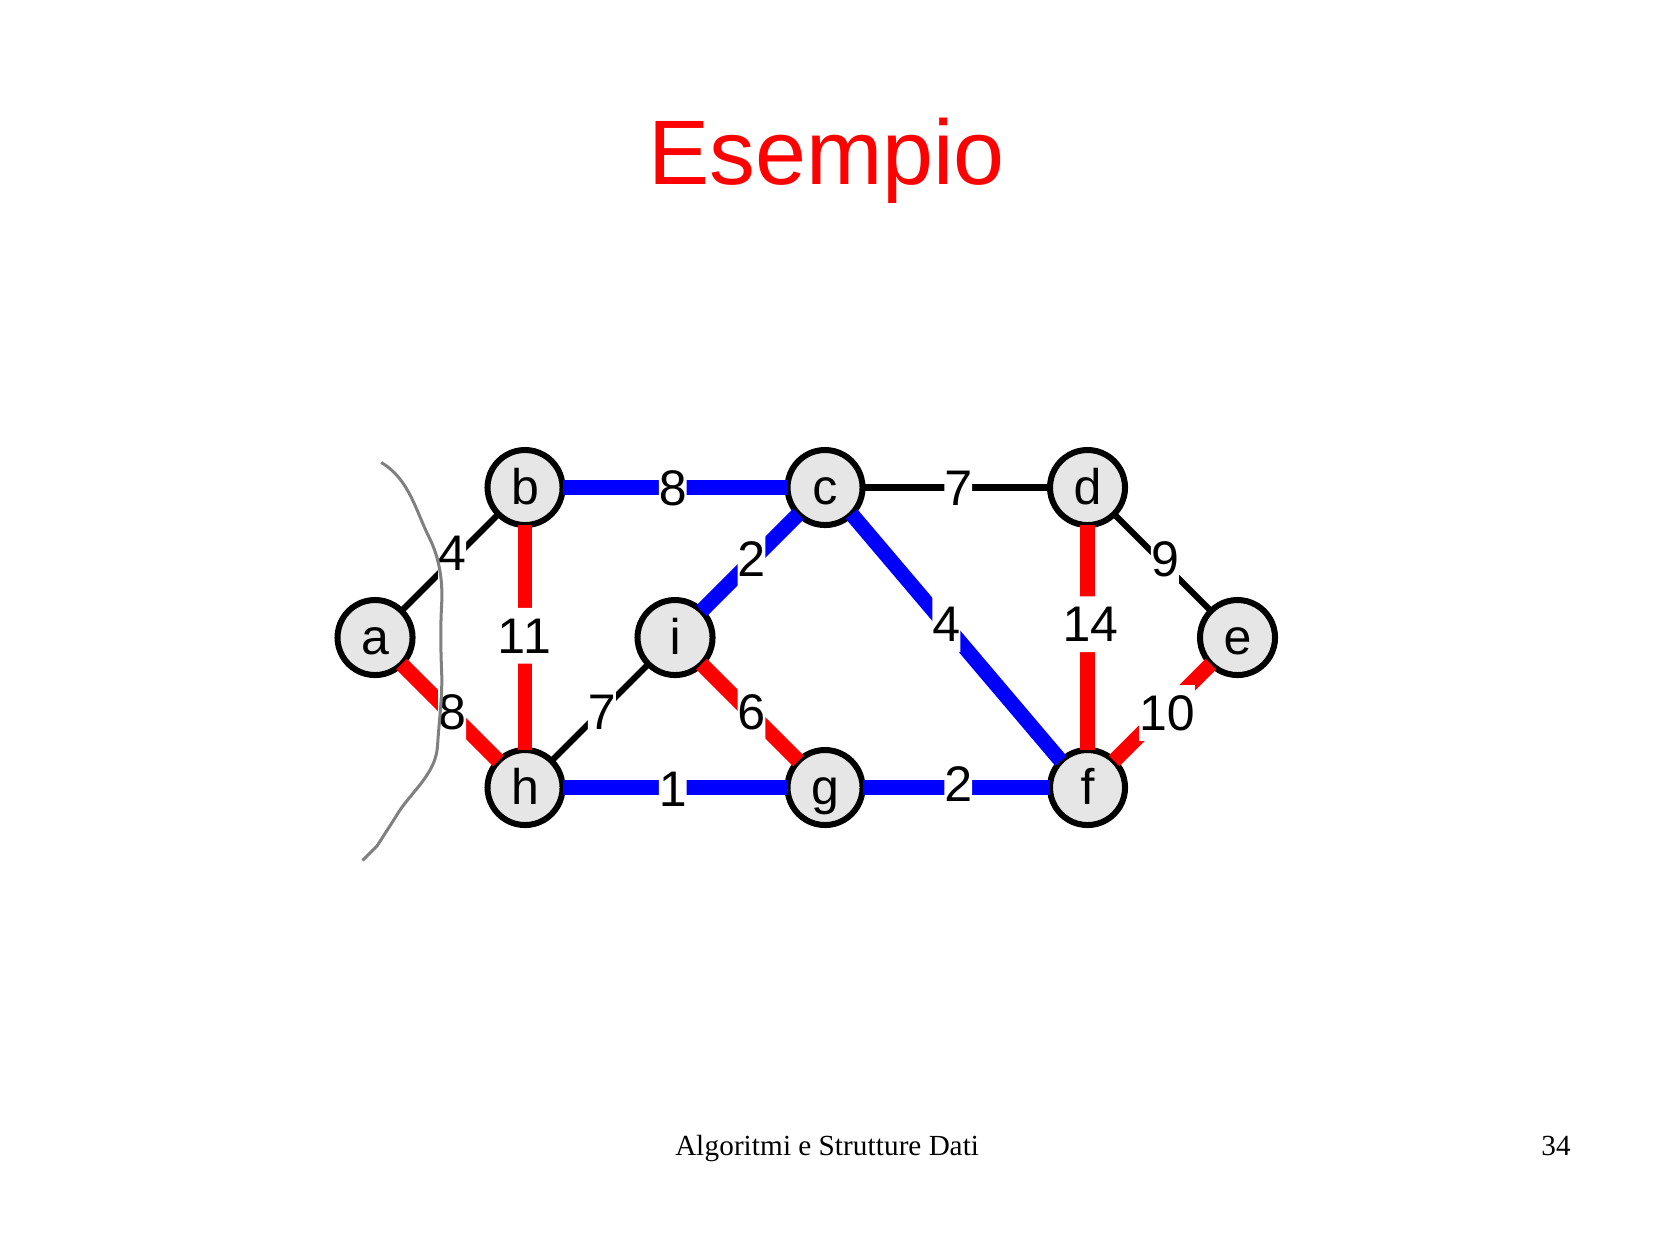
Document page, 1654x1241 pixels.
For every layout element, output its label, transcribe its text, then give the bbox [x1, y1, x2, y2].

text_box 2 [944, 756, 973, 812]
text_box 4 [438, 525, 467, 581]
text_box d [1050, 450, 1126, 525]
text_box 11 [497, 607, 557, 664]
text_box i [637, 600, 713, 676]
text_box 14 [1062, 596, 1119, 653]
text_box g [788, 750, 863, 826]
text_box c [788, 450, 863, 526]
text_box 7 [587, 684, 616, 741]
text_box 8 [440, 684, 467, 741]
text_box 9 [1150, 531, 1179, 588]
text_box h [487, 750, 563, 826]
text_box 2 [737, 531, 766, 588]
text_box 1 [658, 761, 687, 818]
text_box 8 [658, 460, 687, 516]
text_box e [1200, 600, 1276, 676]
text_box 7 [944, 460, 973, 517]
text_box 10 [1139, 685, 1195, 741]
text_box f [1050, 750, 1126, 826]
text_box 6 [737, 684, 766, 741]
title Esempio [82, 49, 1571, 257]
text_box 4 [932, 596, 961, 653]
text_box b [487, 450, 563, 525]
text_box a [337, 600, 413, 676]
